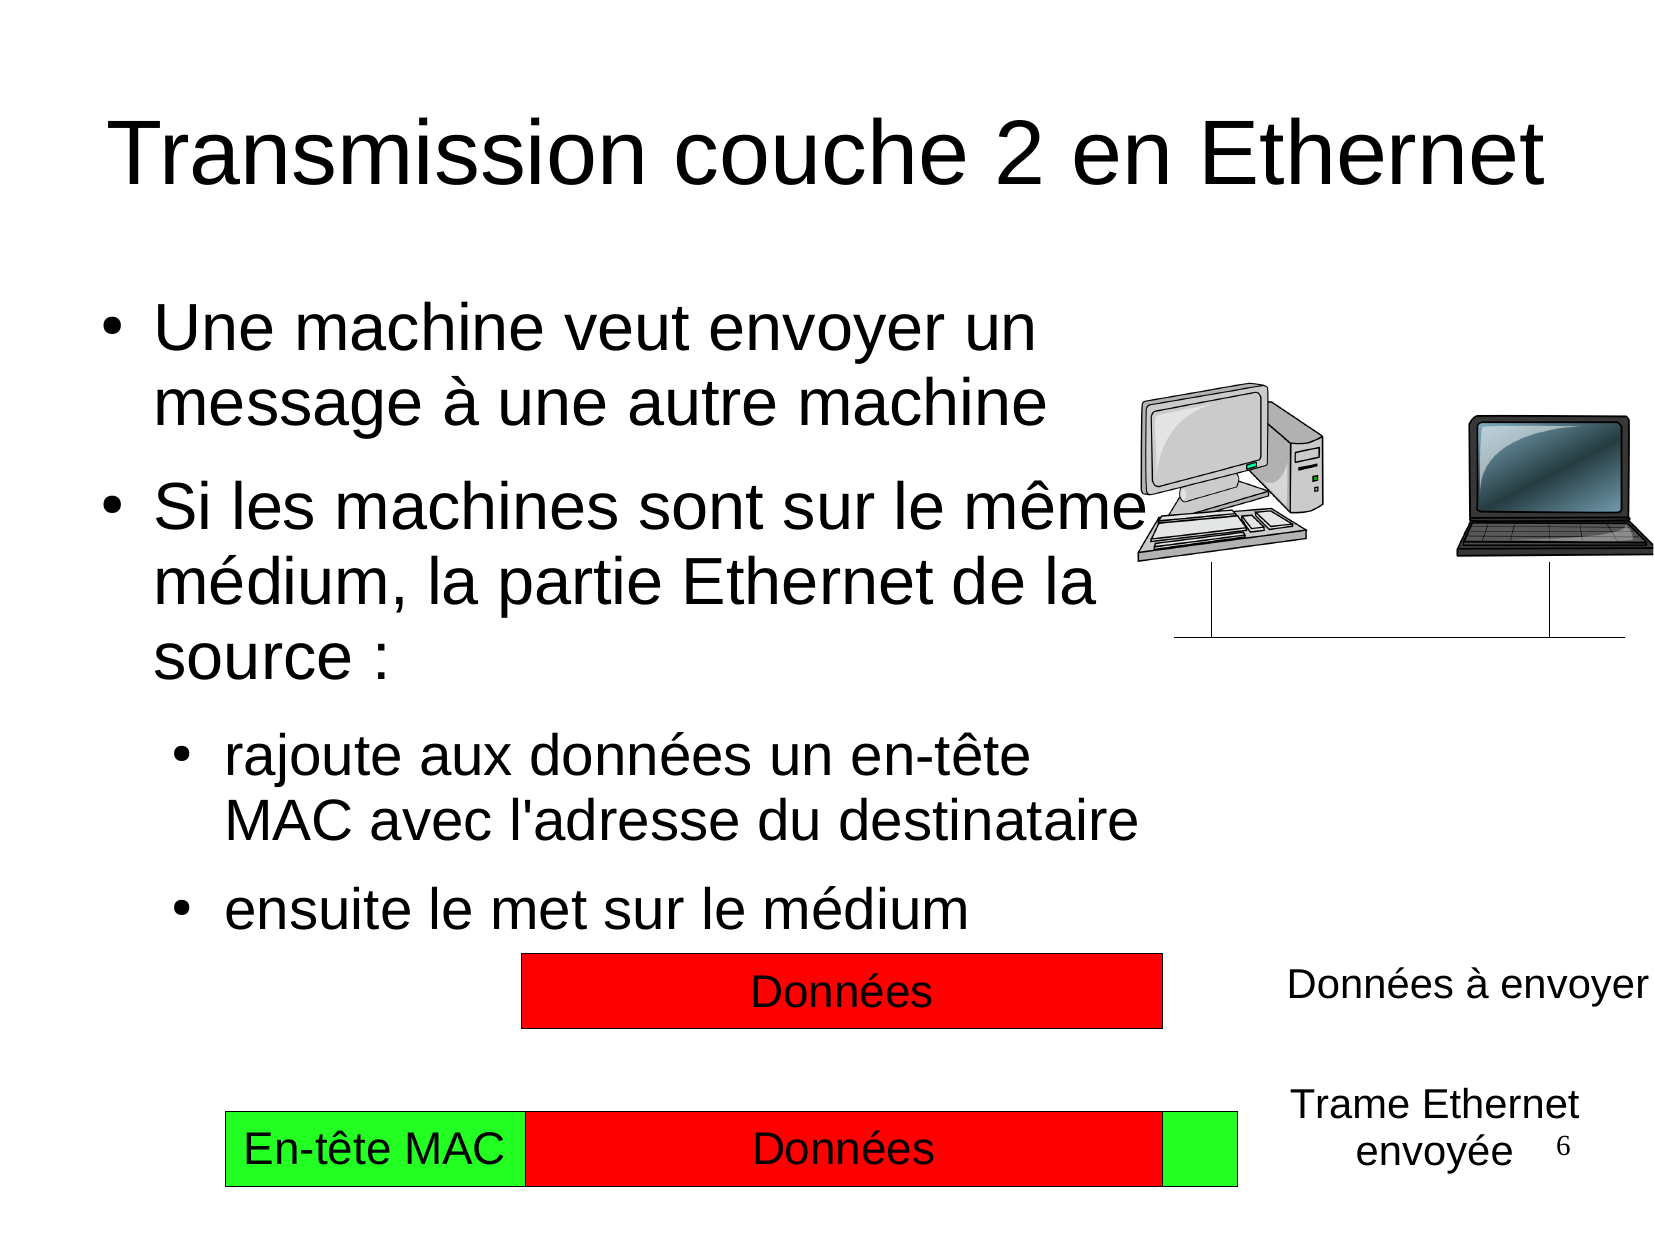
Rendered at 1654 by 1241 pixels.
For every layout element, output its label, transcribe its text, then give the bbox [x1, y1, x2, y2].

text_box [1162, 1111, 1238, 1187]
text_box Données à envoyer [1271, 953, 1654, 1021]
text_box Données [521, 953, 1163, 1029]
text_box Trame Ethernet envoyée [1275, 1073, 1595, 1193]
list Une machine veut envoyer un message à une autre machine Si les machines sont sur le même médium, la partie Ethernet de la source : rajoute aux données un en-tête MAC avec l'adresse du destinataire ensuite le met sur le médium [82, 290, 1163, 976]
picture [1136, 374, 1325, 563]
text_box Données [526, 1111, 1162, 1187]
picture [1438, 374, 1654, 599]
title Transmission couche 2 en Ethernet [82, 56, 1571, 250]
text_box En-tête MAC [225, 1111, 526, 1187]
